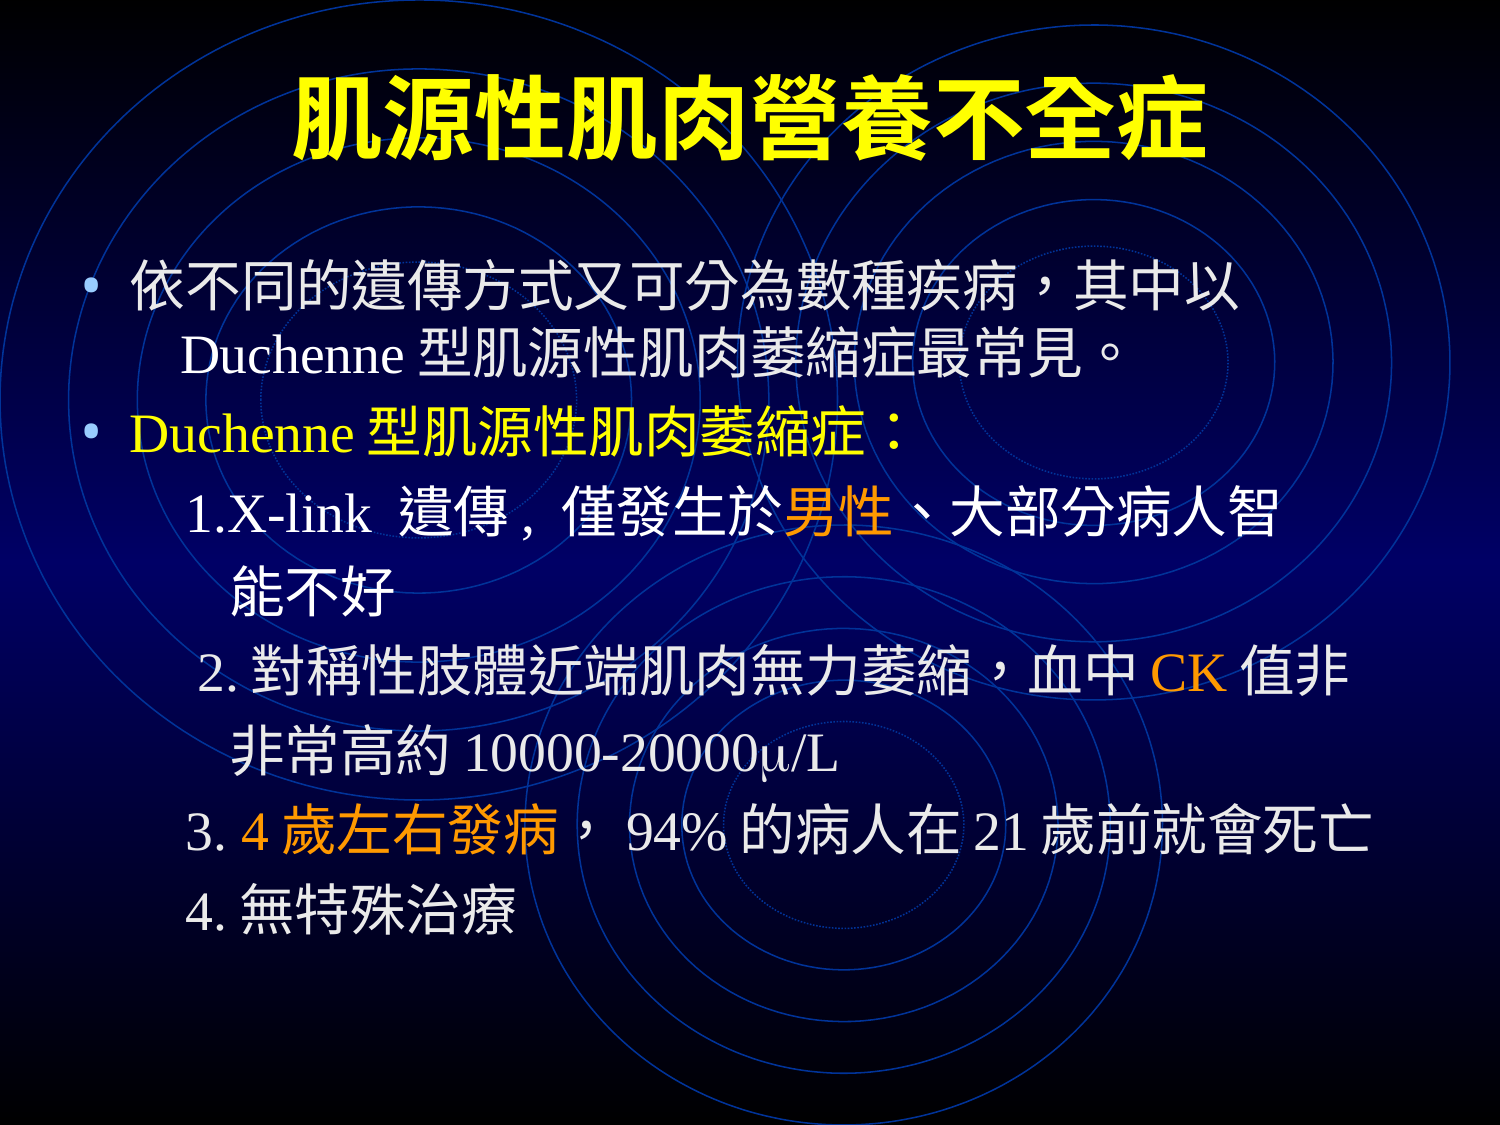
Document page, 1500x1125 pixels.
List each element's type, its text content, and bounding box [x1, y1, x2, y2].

title 肌源性肌肉營養不全症 [112, 31, 1388, 201]
list 依不同的遺傳方式又可分為數種疾病，其中以Duchenne型肌源性肌肉萎縮症最常見。 Duchenne型肌源性肌肉萎縮症： 1.X-link 遺傳, 僅發生於男性、大部分病人智 能不好 2.對稱性肢體近端肌肉無力萎縮，血中CK值非 非常高約10000-20000/L 3. 4歲左右發病，94%的病人在21歲前就會死亡 4.無特殊治療 [64, 243, 1459, 1000]
